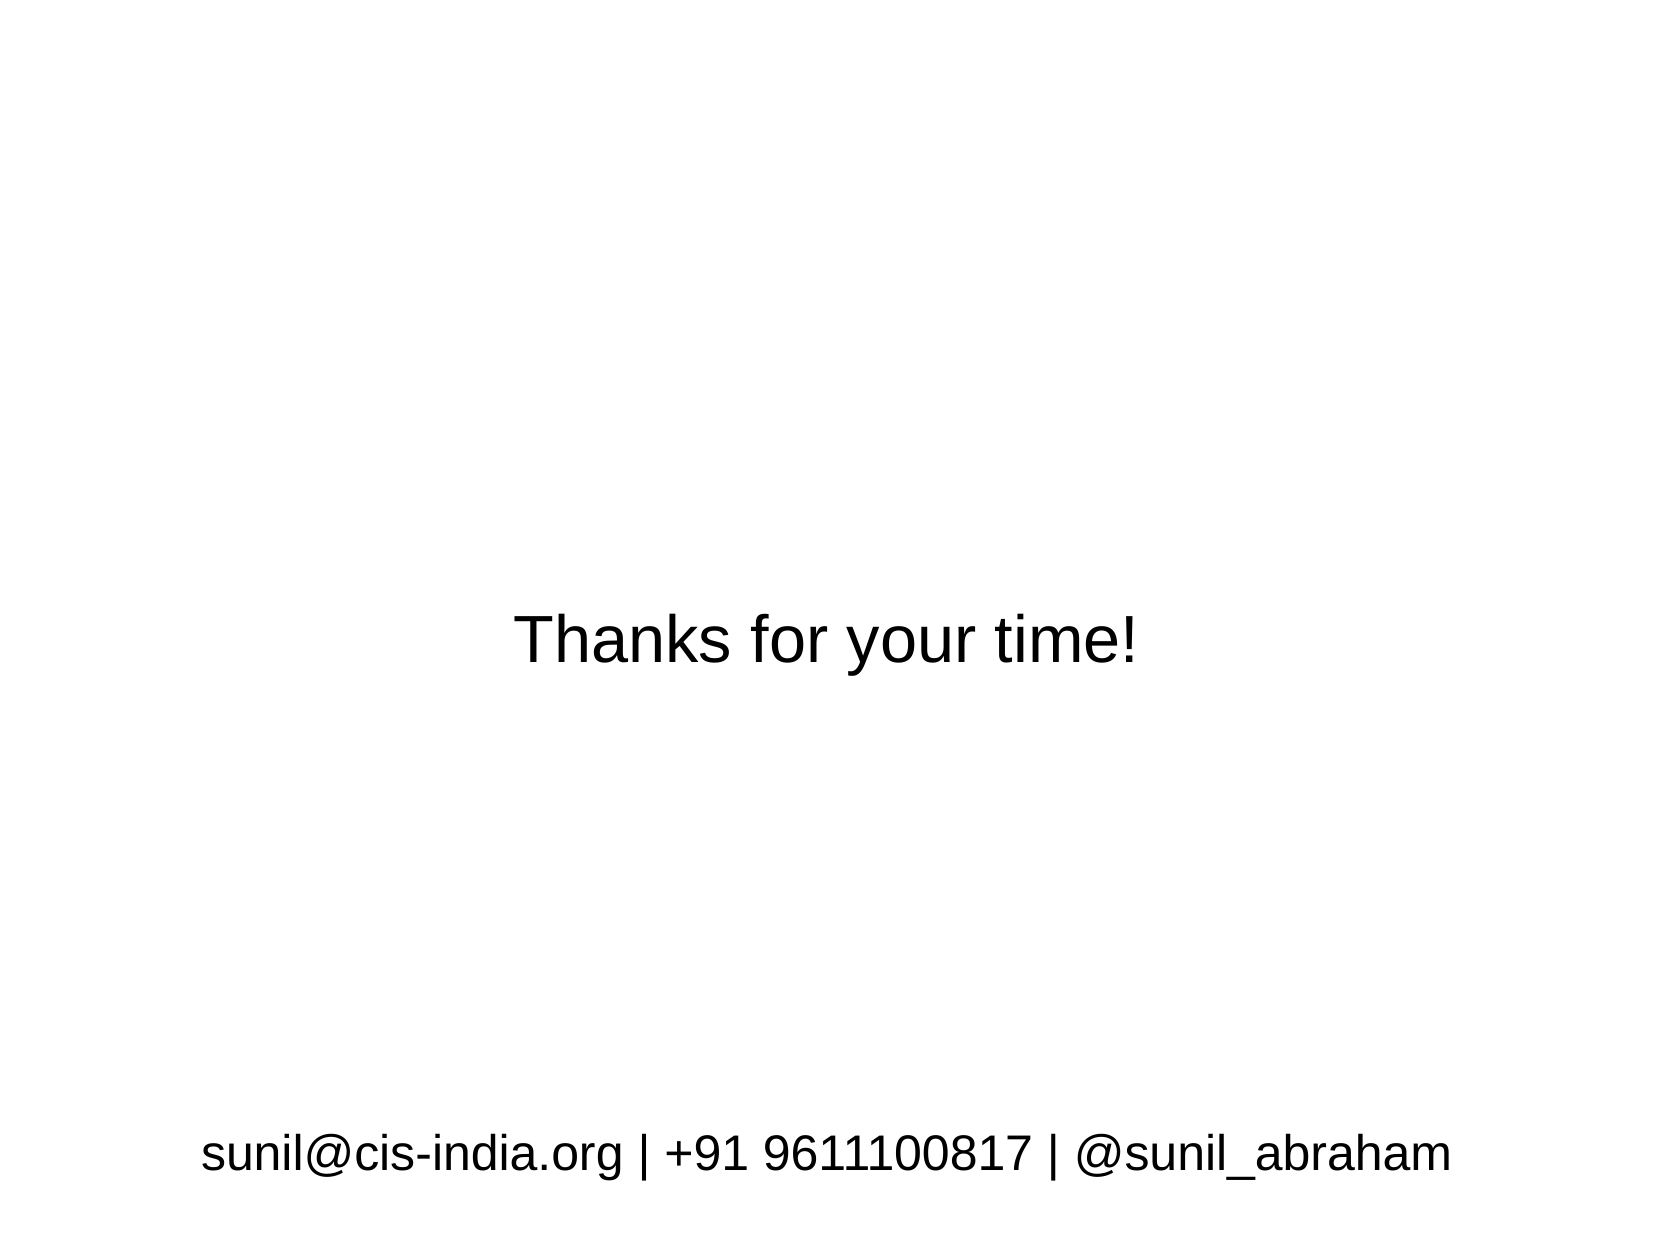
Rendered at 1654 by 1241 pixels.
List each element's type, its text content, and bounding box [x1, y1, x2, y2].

subtitle Thanks for your time! sunil@cis-india.org | +91 9611100817 | @sunil_abraham [82, 224, 1571, 1185]
